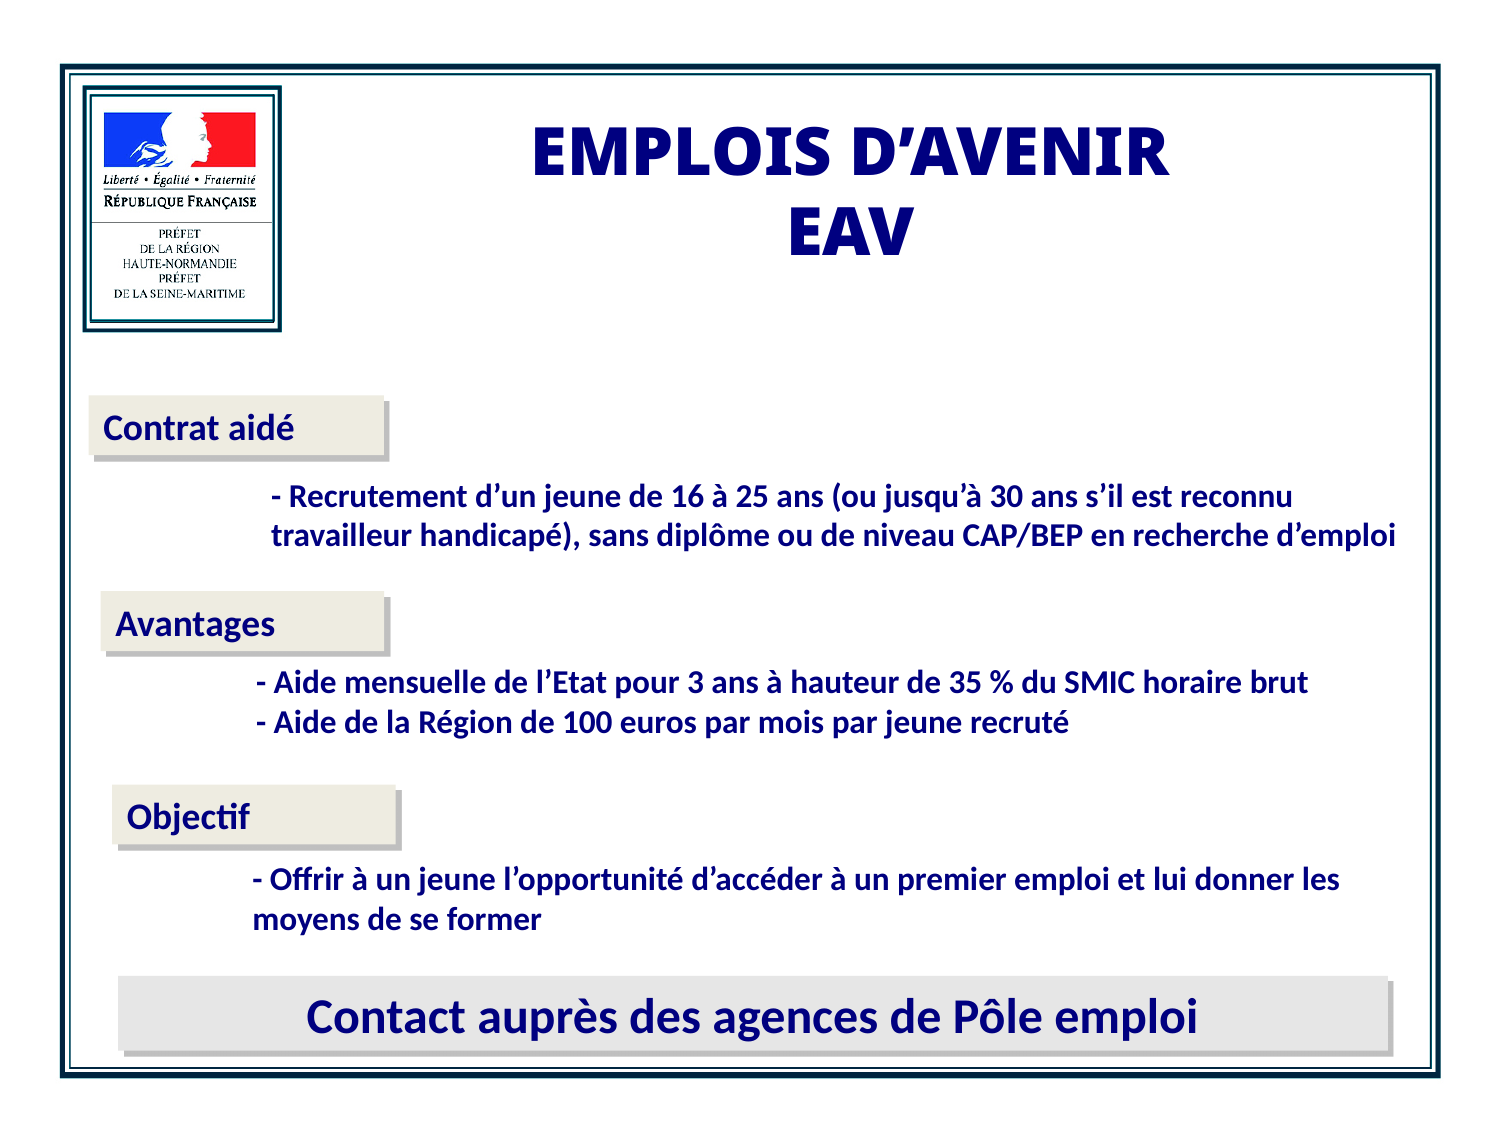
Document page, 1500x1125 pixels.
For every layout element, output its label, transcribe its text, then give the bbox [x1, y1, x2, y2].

text_box - Offrir à un jeune l’opportunité d’accéder à un premier emploi et lui donner les moyens de se former [237, 850, 1357, 945]
text_box - Recrutement d’un jeune de 16 à 25 ans (ou jusqu’à 30 ans s’il est reconnu travailleur handicapé), sans diplôme ou de niveau CAP/BEP en recherche d’emploi [256, 466, 1414, 561]
text_box - Aide mensuelle de l’Etat pour 3 ans à hauteur de 35 % du SMIC horaire brut - Aide de la Région de 100 euros par mois par jeune recruté [241, 652, 1326, 748]
text_box EMPLOIS D’AVENIR EAV [277, 101, 1424, 277]
text_box Contact auprès des agences de Pôle emploi [118, 975, 1388, 1051]
text_box Contrat aidé [88, 395, 384, 456]
text_box Avantages [100, 591, 385, 652]
text_box Objectif [112, 784, 396, 845]
picture [0, 0, 1500, 1125]
